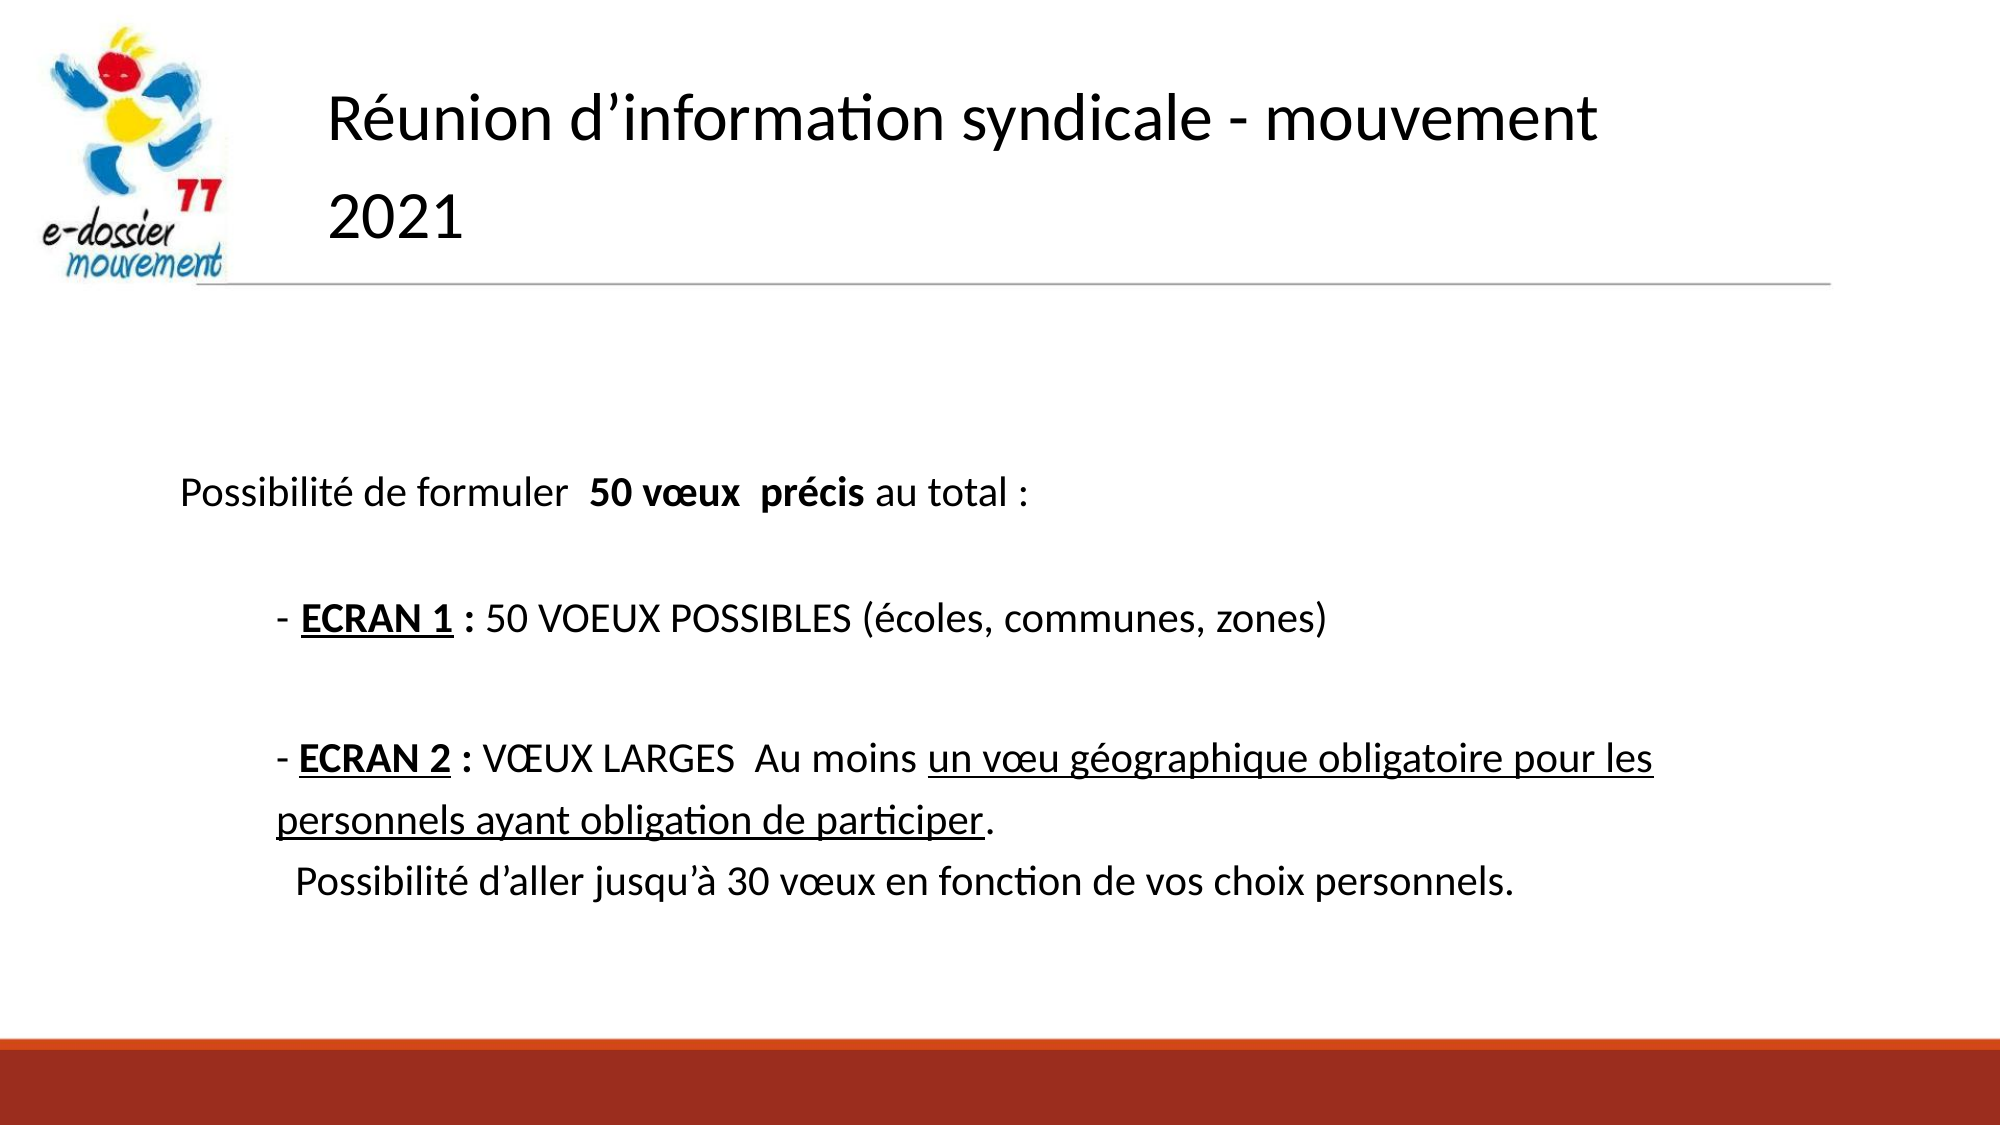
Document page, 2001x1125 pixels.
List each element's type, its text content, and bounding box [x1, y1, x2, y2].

text_box Réunion d’information syndicale - mouvement 2021 [327, 55, 1710, 252]
text_box - ECRAN 2 : VŒUX LARGES Au moins un vœu géographique obligatoire pour les personnels ayant obligation de participer. Possibilité d’aller jusqu’à 30 vœux en fonction de vos choix personnels. [276, 719, 1761, 905]
text_box Possibilité de formuler 50 vœux précis au total : [180, 453, 1118, 515]
text_box - ECRAN 1 : 50 VOEUX POSSIBLES (écoles, communes, zones) [276, 579, 1658, 641]
text_box [0, 0, 2000, 1125]
